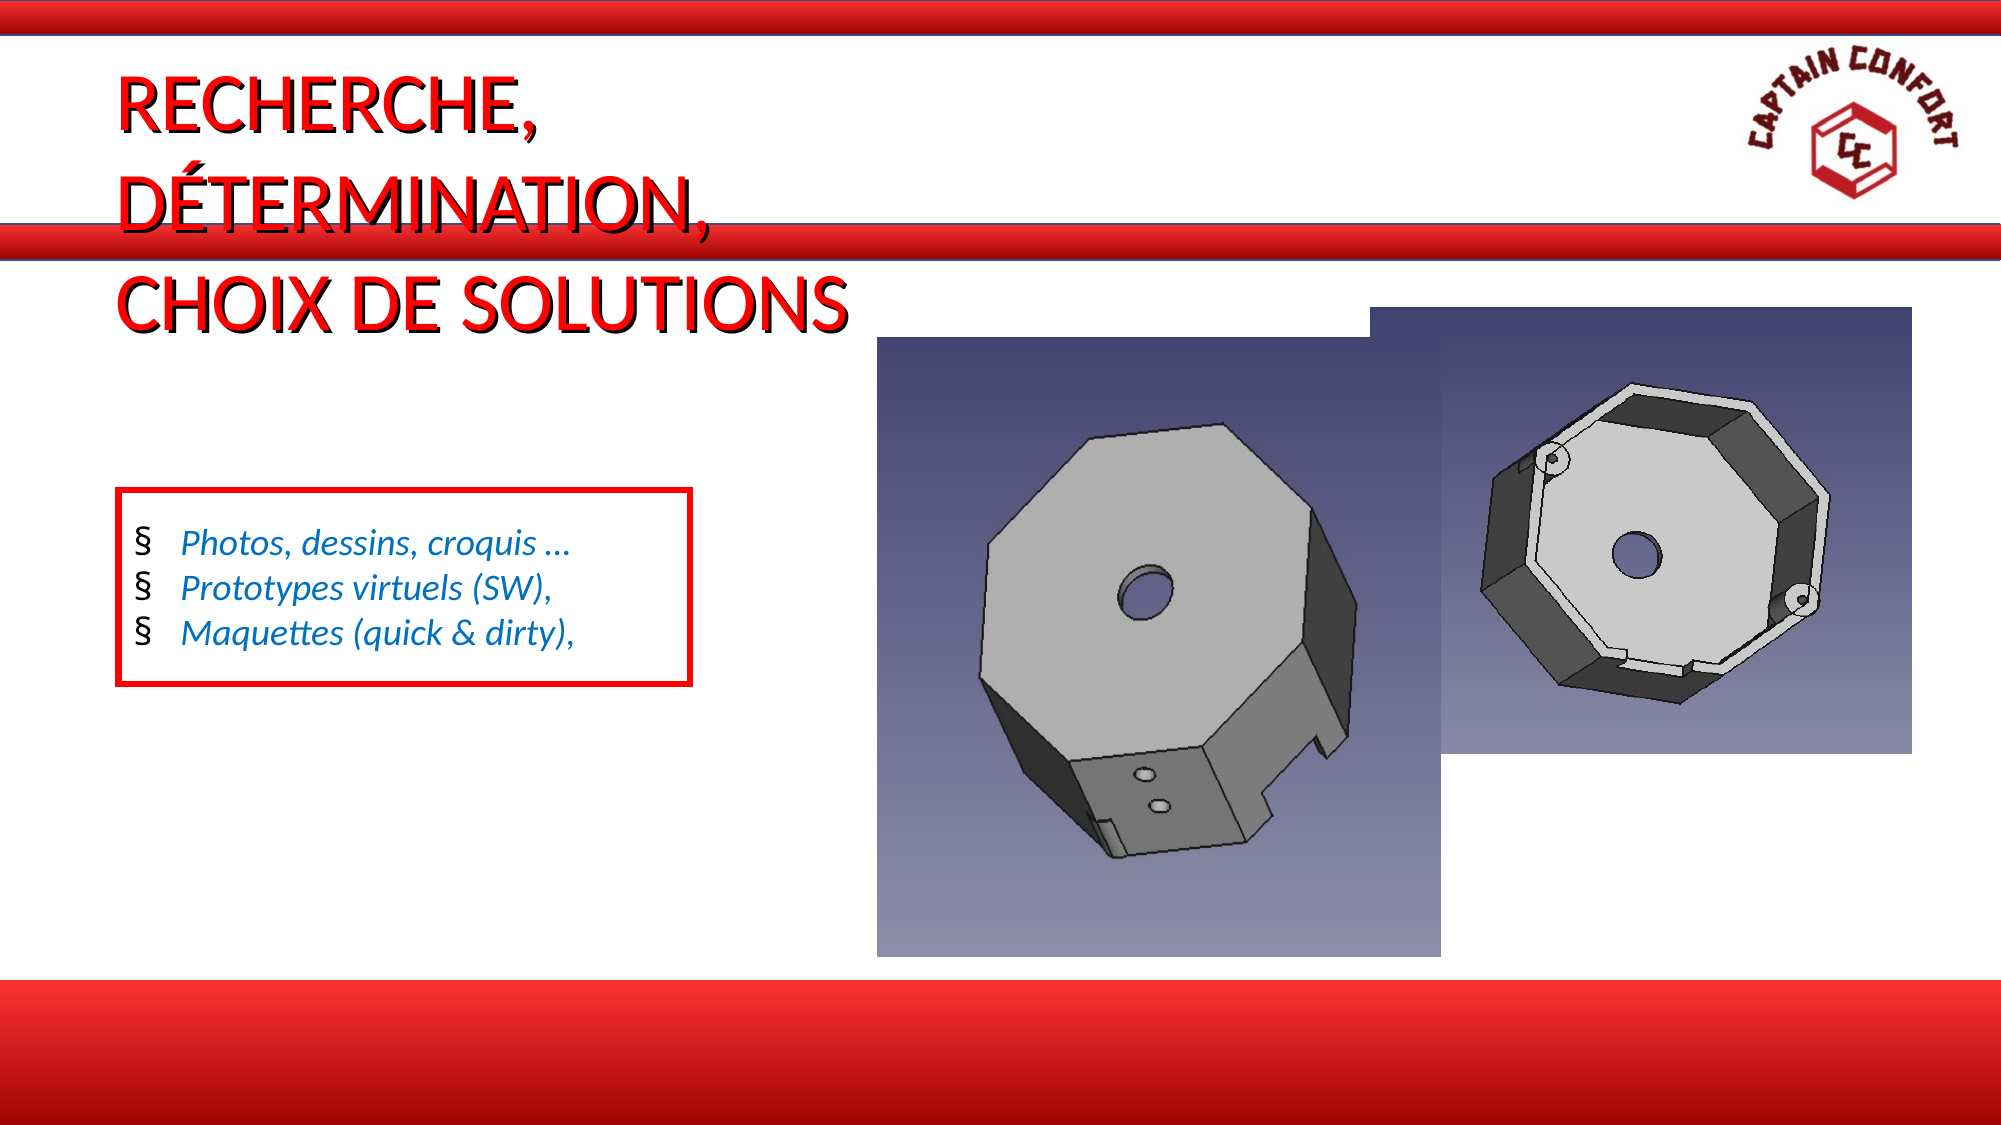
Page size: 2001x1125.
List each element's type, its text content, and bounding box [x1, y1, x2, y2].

text_box RECHERCHE, DÉTERMINATION, CHOIX DE SOLUTIONS [100, 39, 1707, 358]
picture [1726, 36, 1995, 223]
text_box Photos, dessins, croquis … Prototypes virtuels (SW), Maquettes (quick & dirty), [119, 511, 649, 661]
picture [877, 307, 1912, 957]
